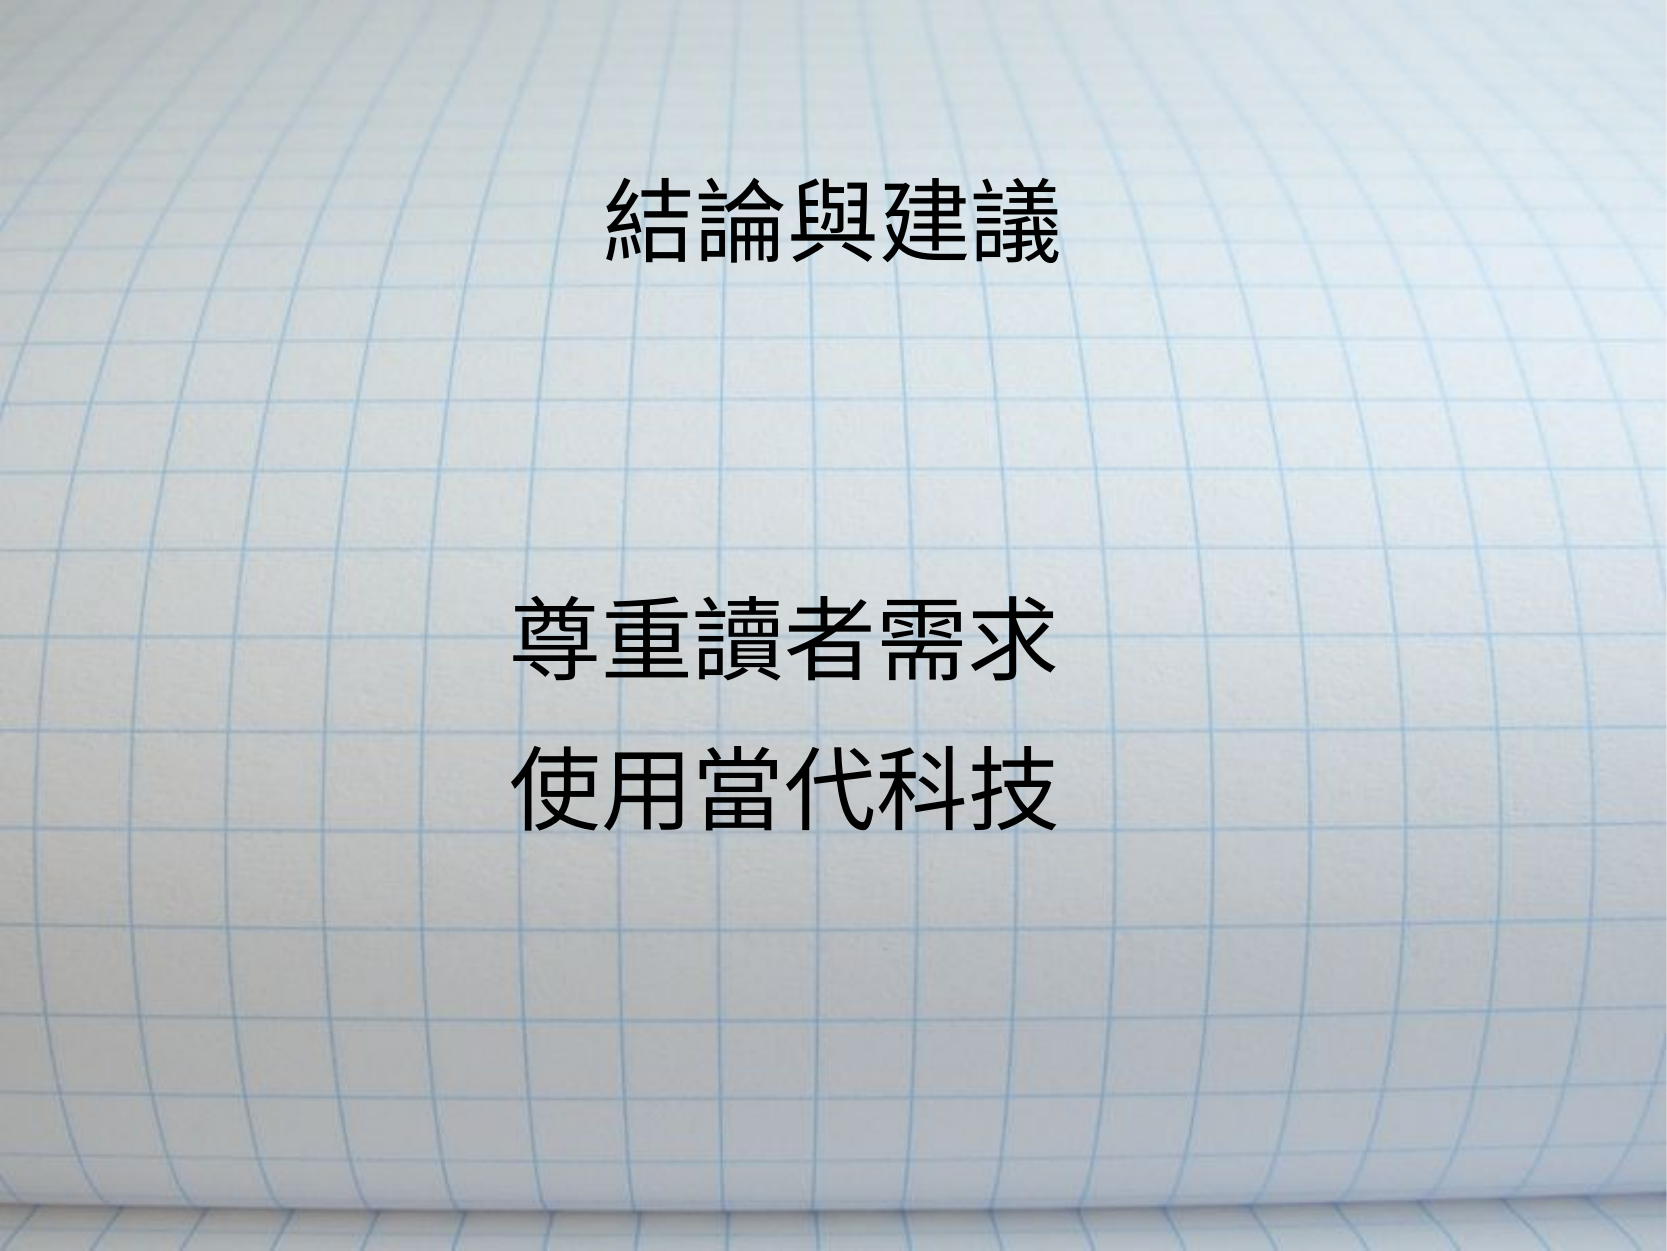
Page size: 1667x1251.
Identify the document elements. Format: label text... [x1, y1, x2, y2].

picture [0, 0, 1667, 1251]
list 尊重讀者需求 使用當代科技 [124, 360, 1542, 1097]
title 結論與建議 [124, 105, 1542, 326]
